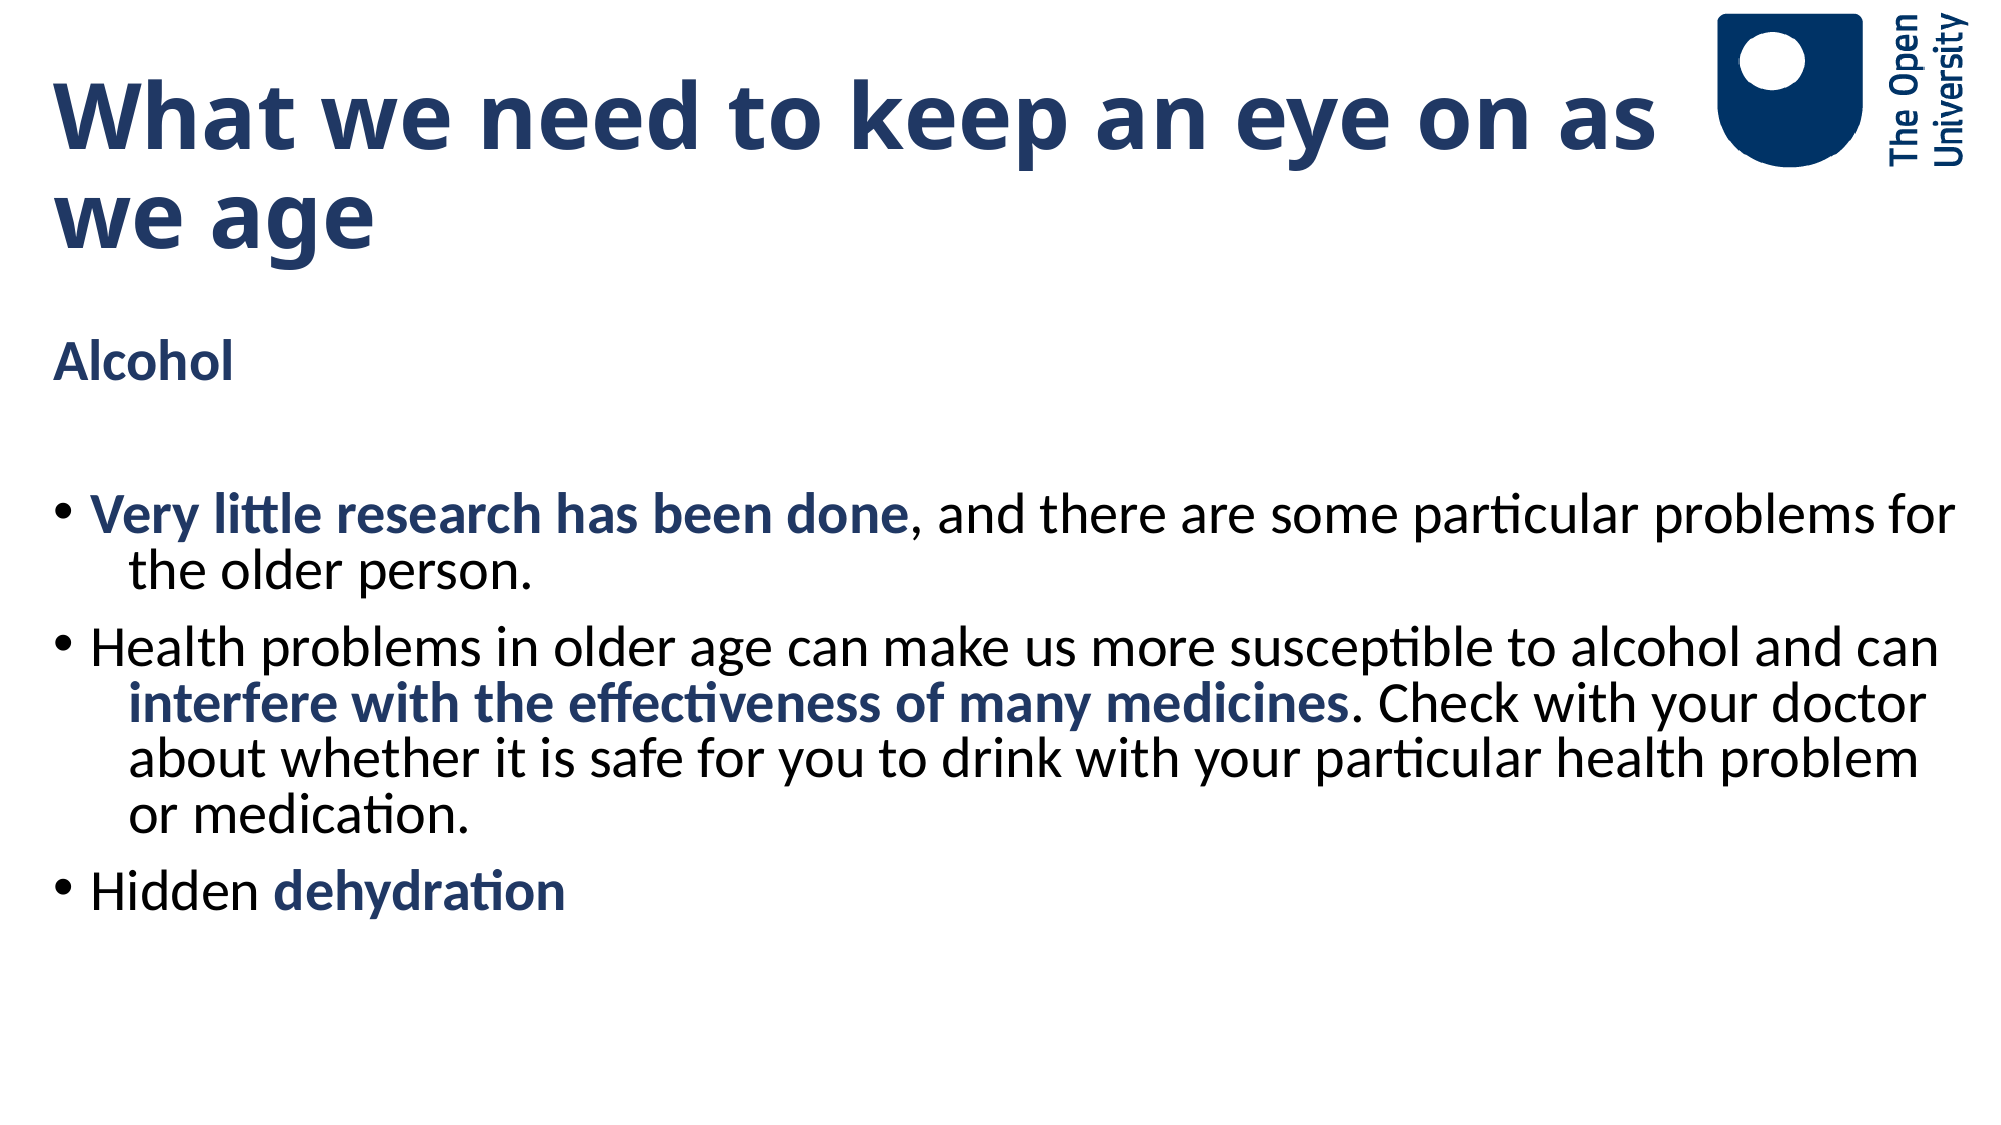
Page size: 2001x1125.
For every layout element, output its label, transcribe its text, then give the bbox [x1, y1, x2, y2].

title What we need to keep an eye on as we age [38, 60, 1764, 237]
picture [1716, 10, 1971, 170]
list Alcohol Very little research has been done, and there are some particular problems for the older person. Health problems in older age can make us more susceptible to alcohol and can interfere with the effectiveness of many medicines. Check with your doctor about whether it is safe for you to drink with your particular health problem or medication. Hidden dehydration [38, 237, 1975, 1094]
